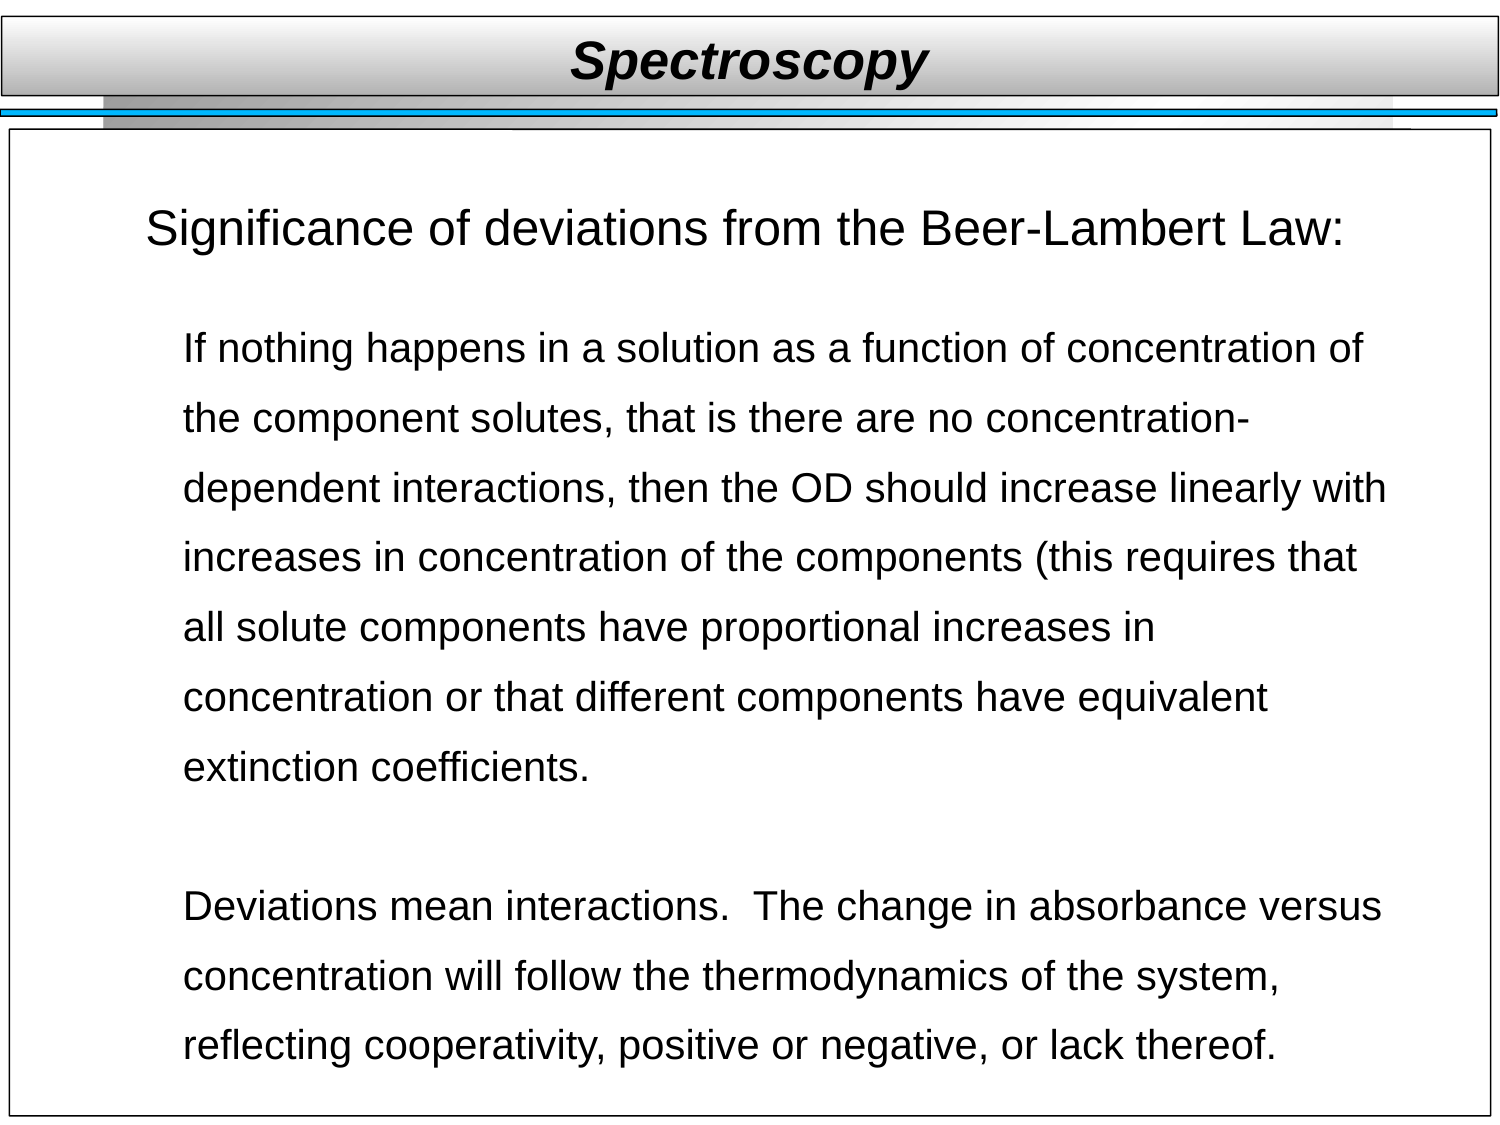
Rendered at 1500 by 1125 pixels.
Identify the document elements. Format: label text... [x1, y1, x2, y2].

text_box [9, 129, 1491, 1116]
text_box Spectroscopy [1, 16, 1499, 96]
text_box [0, 109, 1497, 117]
text_box Significance of deviations from the Beer-Lambert Law: If nothing happens in a solution as a function of concentration of the component solutes, that is there are no concentration-dependent interactions, then the OD should increase linearly with increases in concentration of the components (this requires that all solute components have proportional increases in concentration or that different components have equivalent extinction coefficients. Deviations mean interactions. The change in absorbance versus concentration will follow the thermodynamics of the system, reflecting cooperativity, positive or negative, or lack thereof. [93, 192, 1414, 1076]
